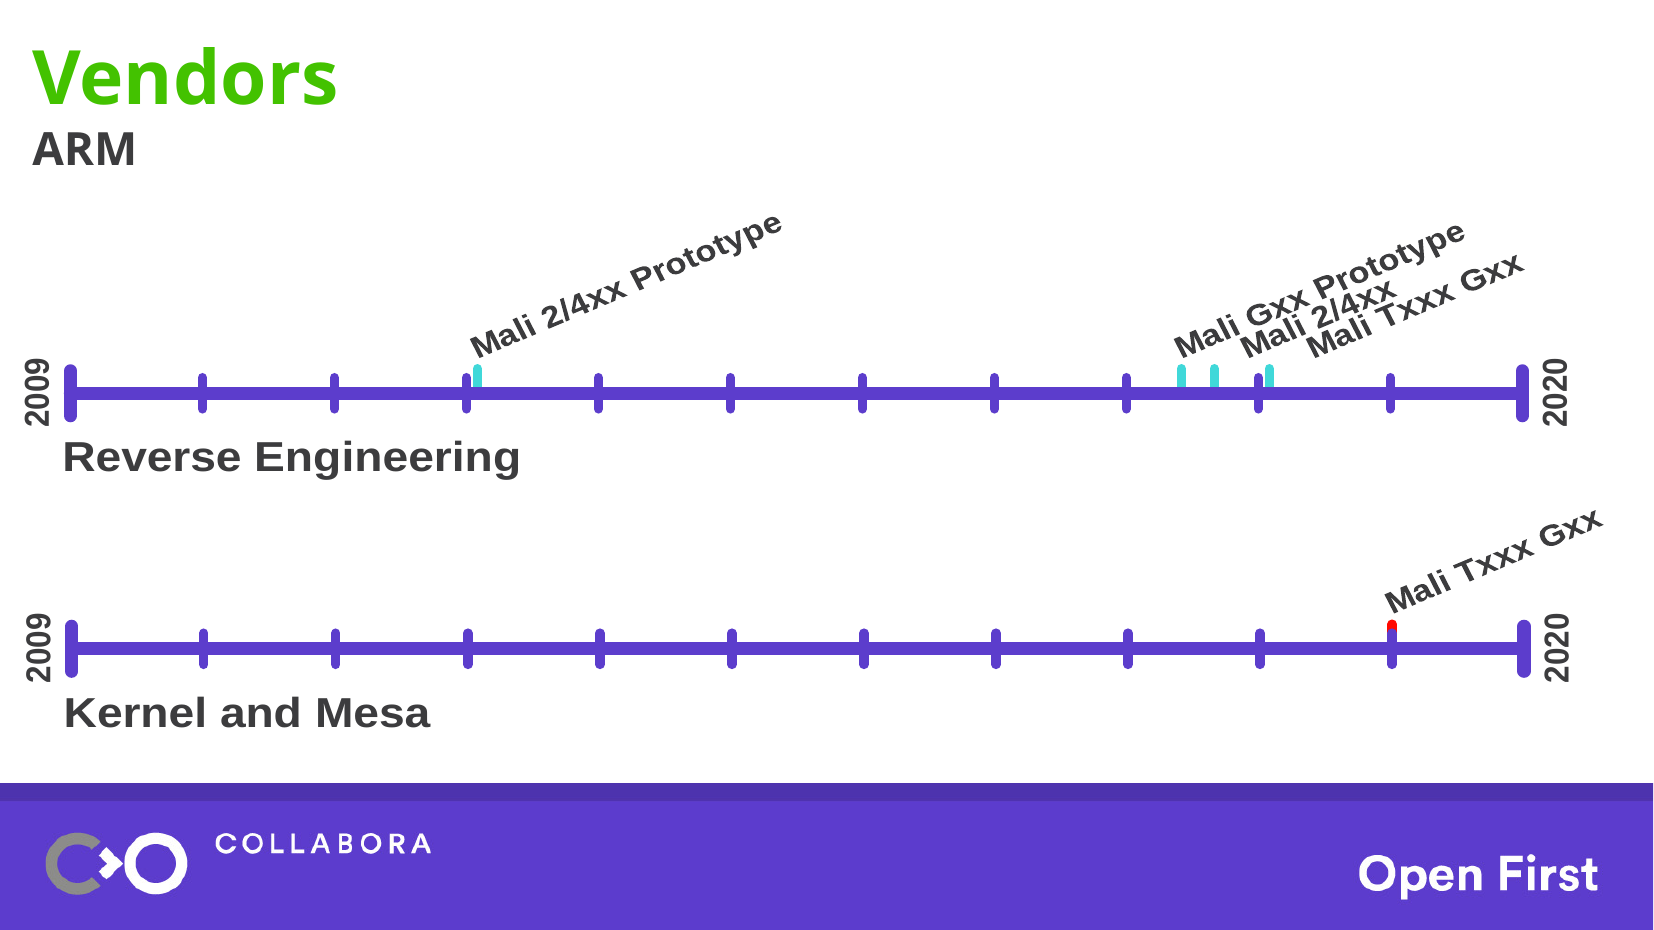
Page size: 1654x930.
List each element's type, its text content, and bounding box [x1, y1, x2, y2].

picture [0, 0, 1654, 930]
title Vendors ARM [32, 29, 1605, 168]
